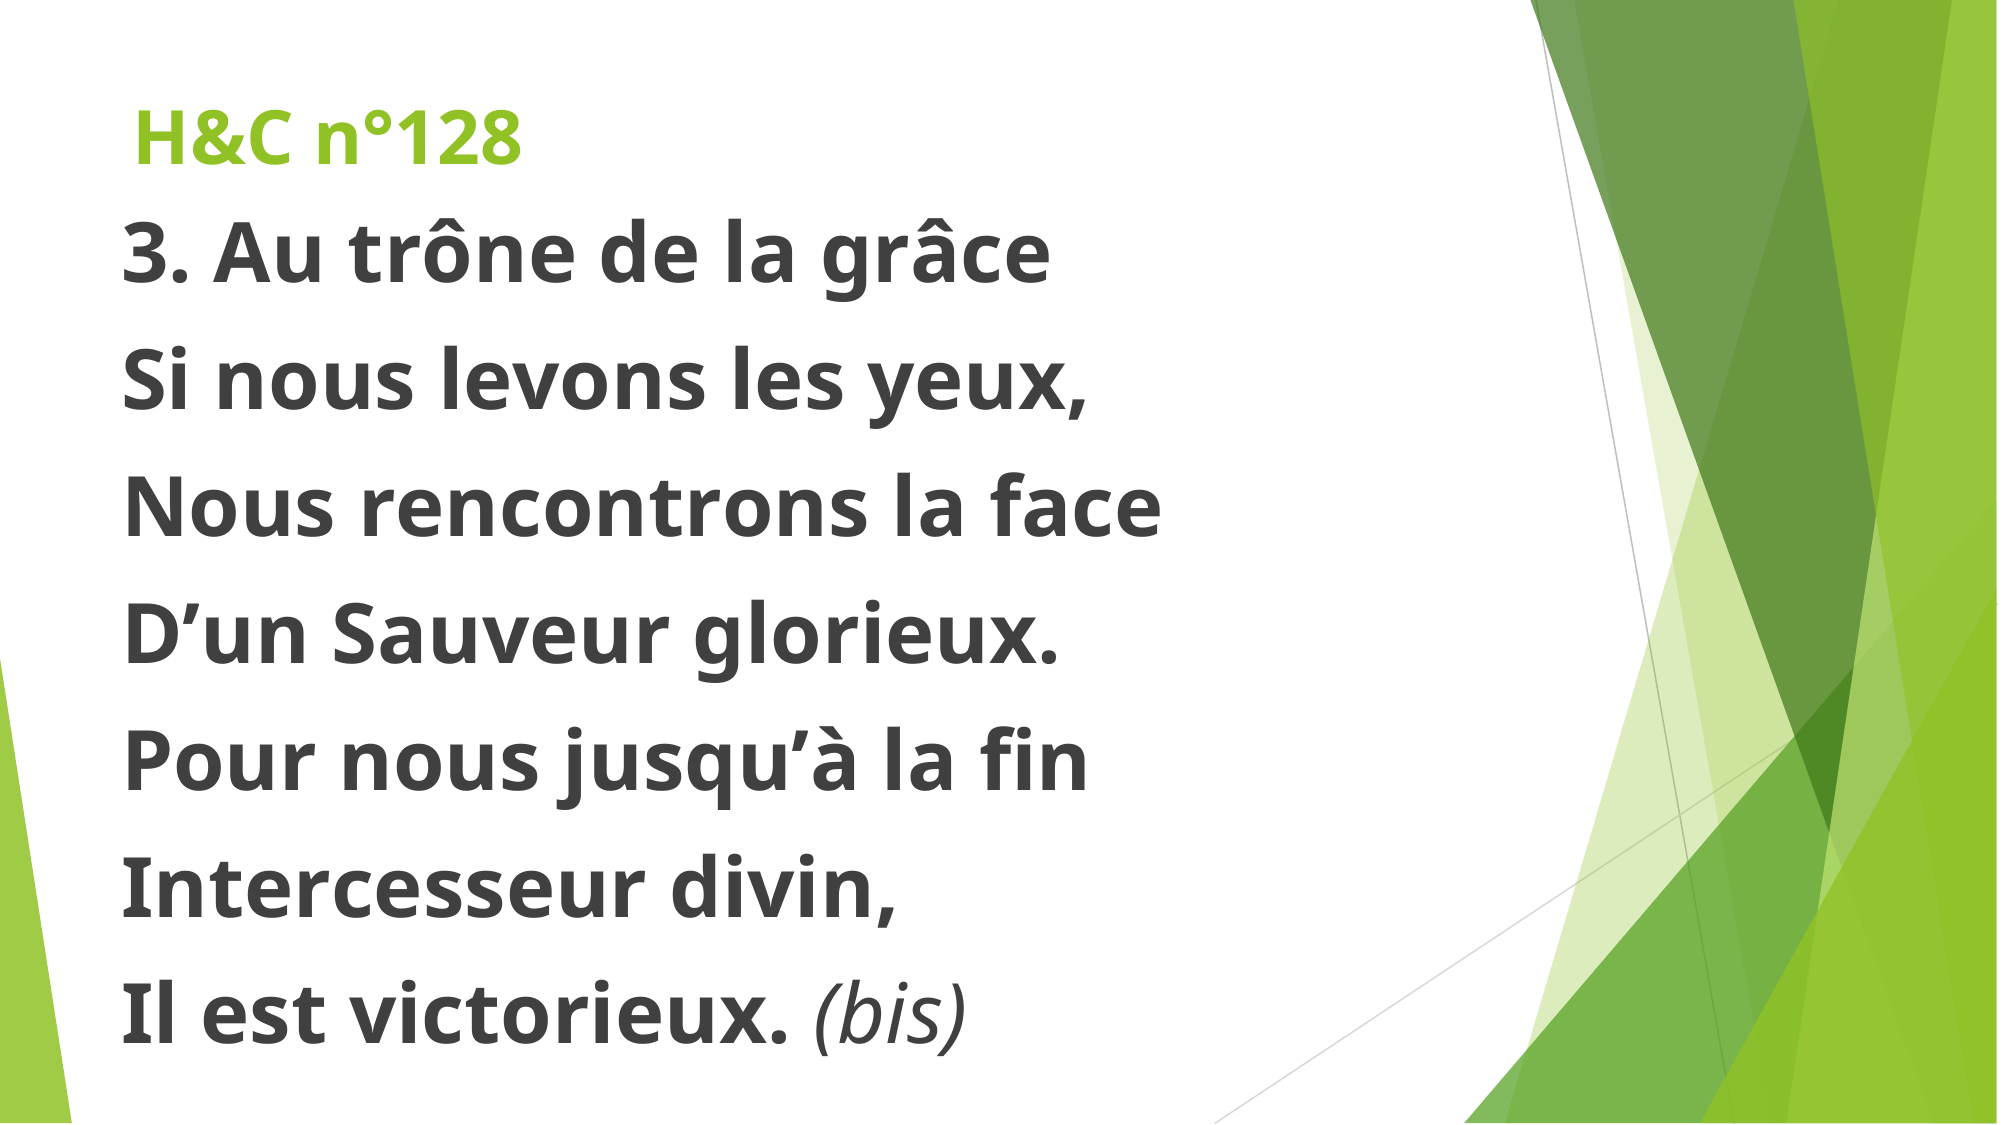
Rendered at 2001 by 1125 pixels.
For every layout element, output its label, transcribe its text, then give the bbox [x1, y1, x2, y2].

text_box 3. Au trône de la grâce Si nous levons les yeux, Nous rencontrons la face D’un Sauveur glorieux. Pour nous jusqu’à la fin Intercesseur divin, Il est victorieux. (bis) [106, 177, 1985, 1075]
text_box H&C n°128 [118, 82, 567, 177]
